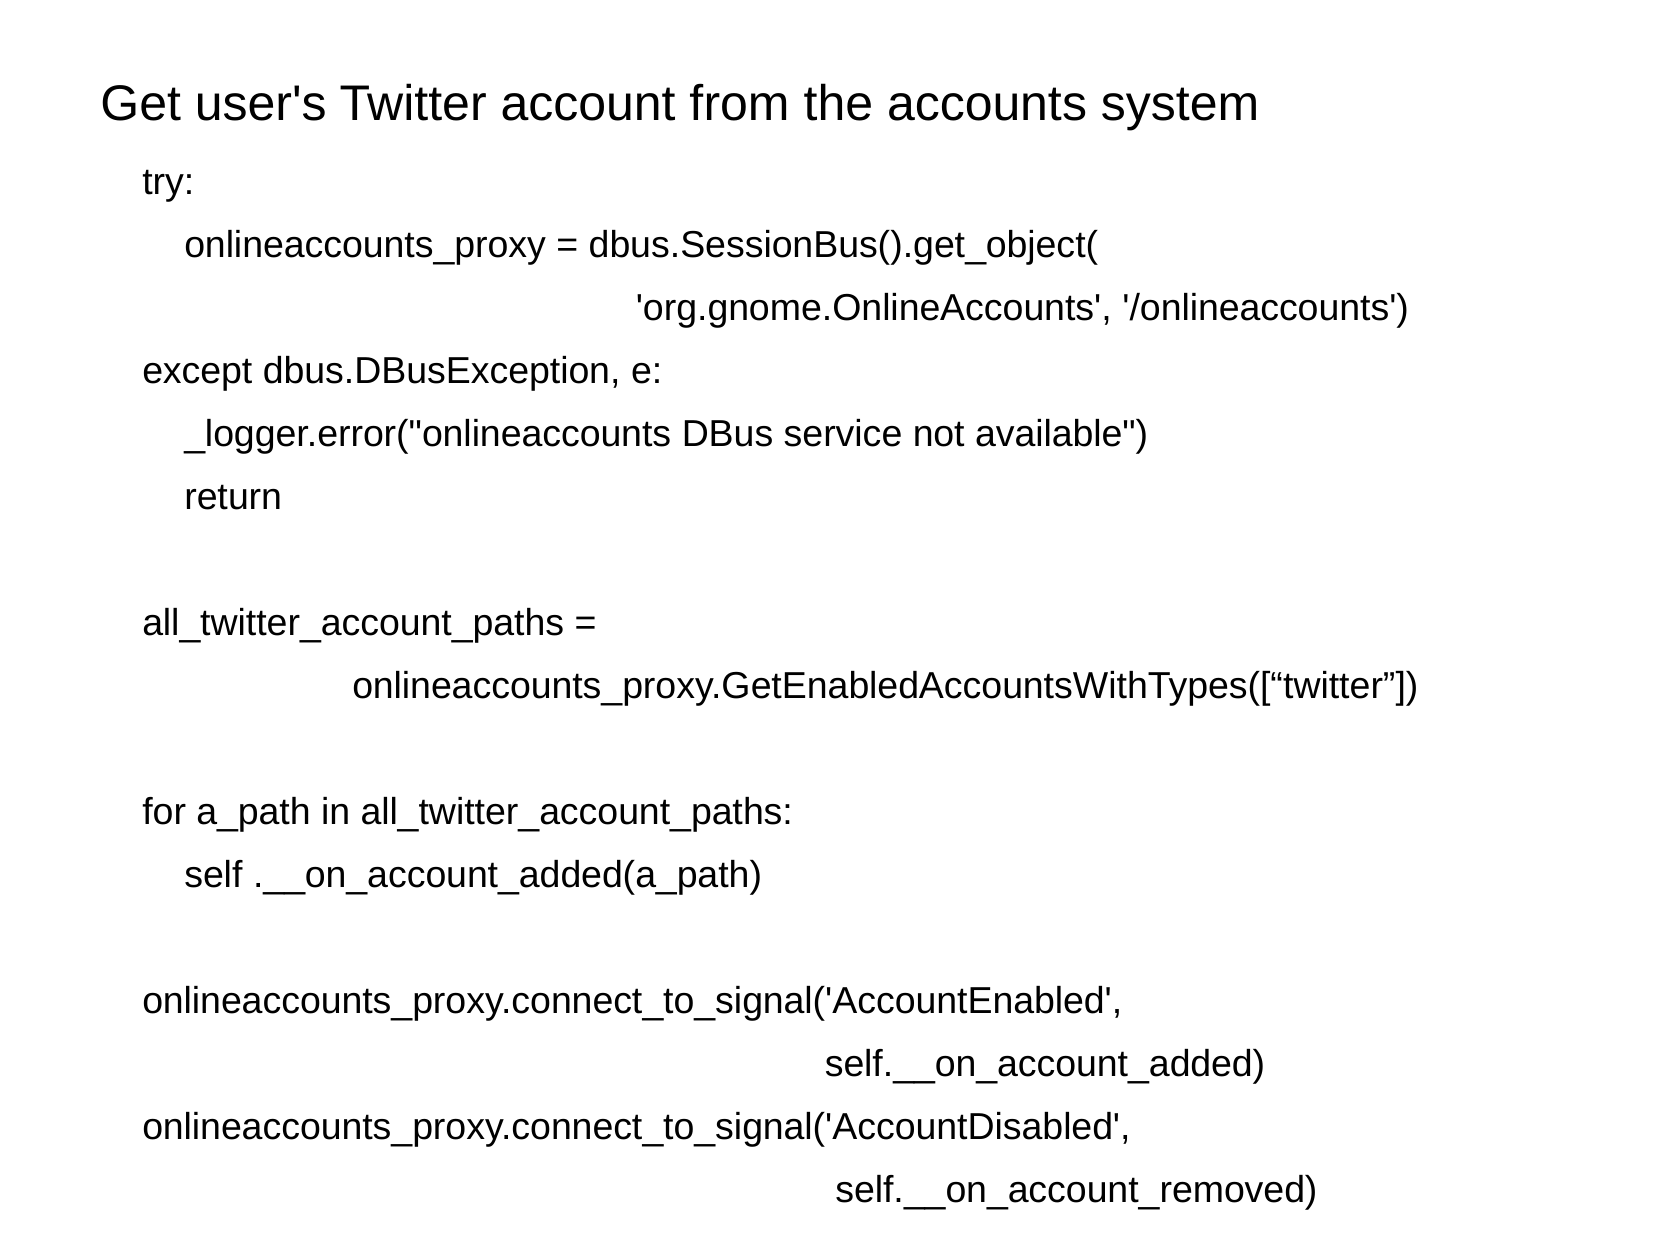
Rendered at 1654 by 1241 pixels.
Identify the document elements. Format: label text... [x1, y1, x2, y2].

list Get user's Twitter account from the accounts system try: onlineaccounts_proxy = dbus.SessionBus().get_object( 'org.gnome.OnlineAccounts', '/onlineaccounts') except dbus.DBusException, e: _logger.error("onlineaccounts DBus service not available") return all_twitter_account_paths = onlineaccounts_proxy.GetEnabledAccountsWithTypes([“twitter”]) for a_path in all_twitter_account_paths: self .__on_account_added(a_path) onlineaccounts_proxy.connect_to_signal('AccountEnabled', self.__on_account_added) onlineaccounts_proxy.connect_to_signal('AccountDisabled', self.__on_account_removed) [82, 75, 1571, 1211]
